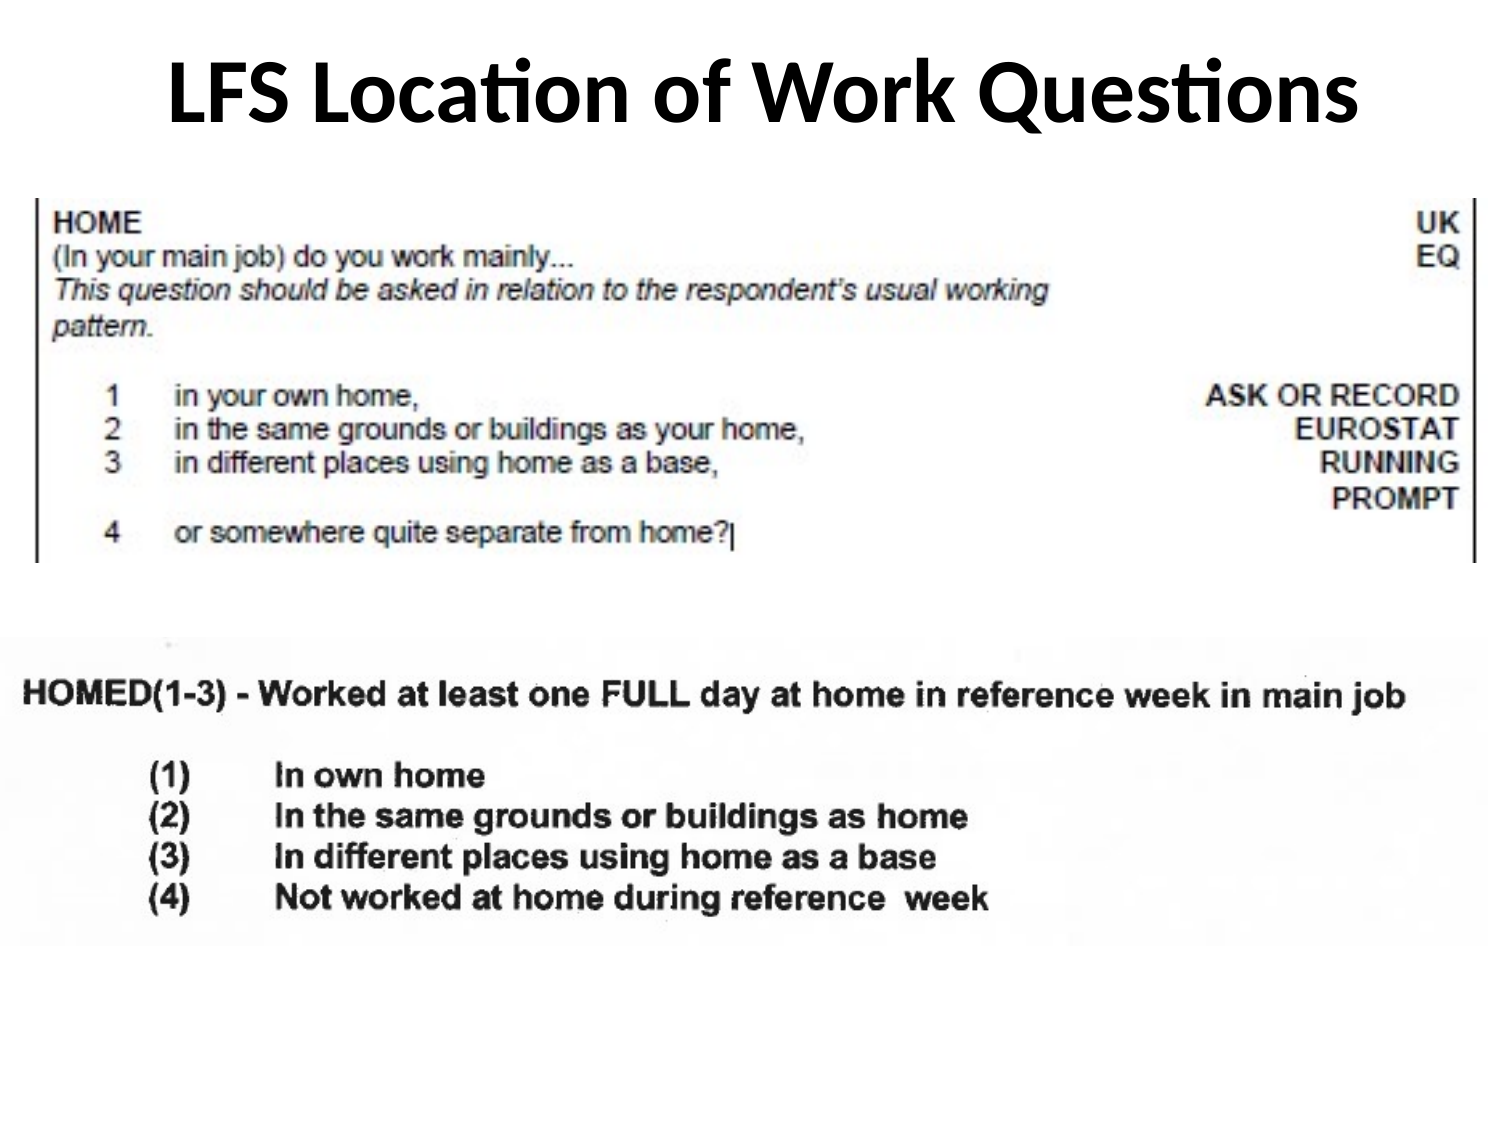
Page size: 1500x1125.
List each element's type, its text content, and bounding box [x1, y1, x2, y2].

picture [31, 198, 1488, 563]
text_box LFS Location of Work Questions [152, 23, 1391, 150]
picture [0, 637, 1488, 946]
